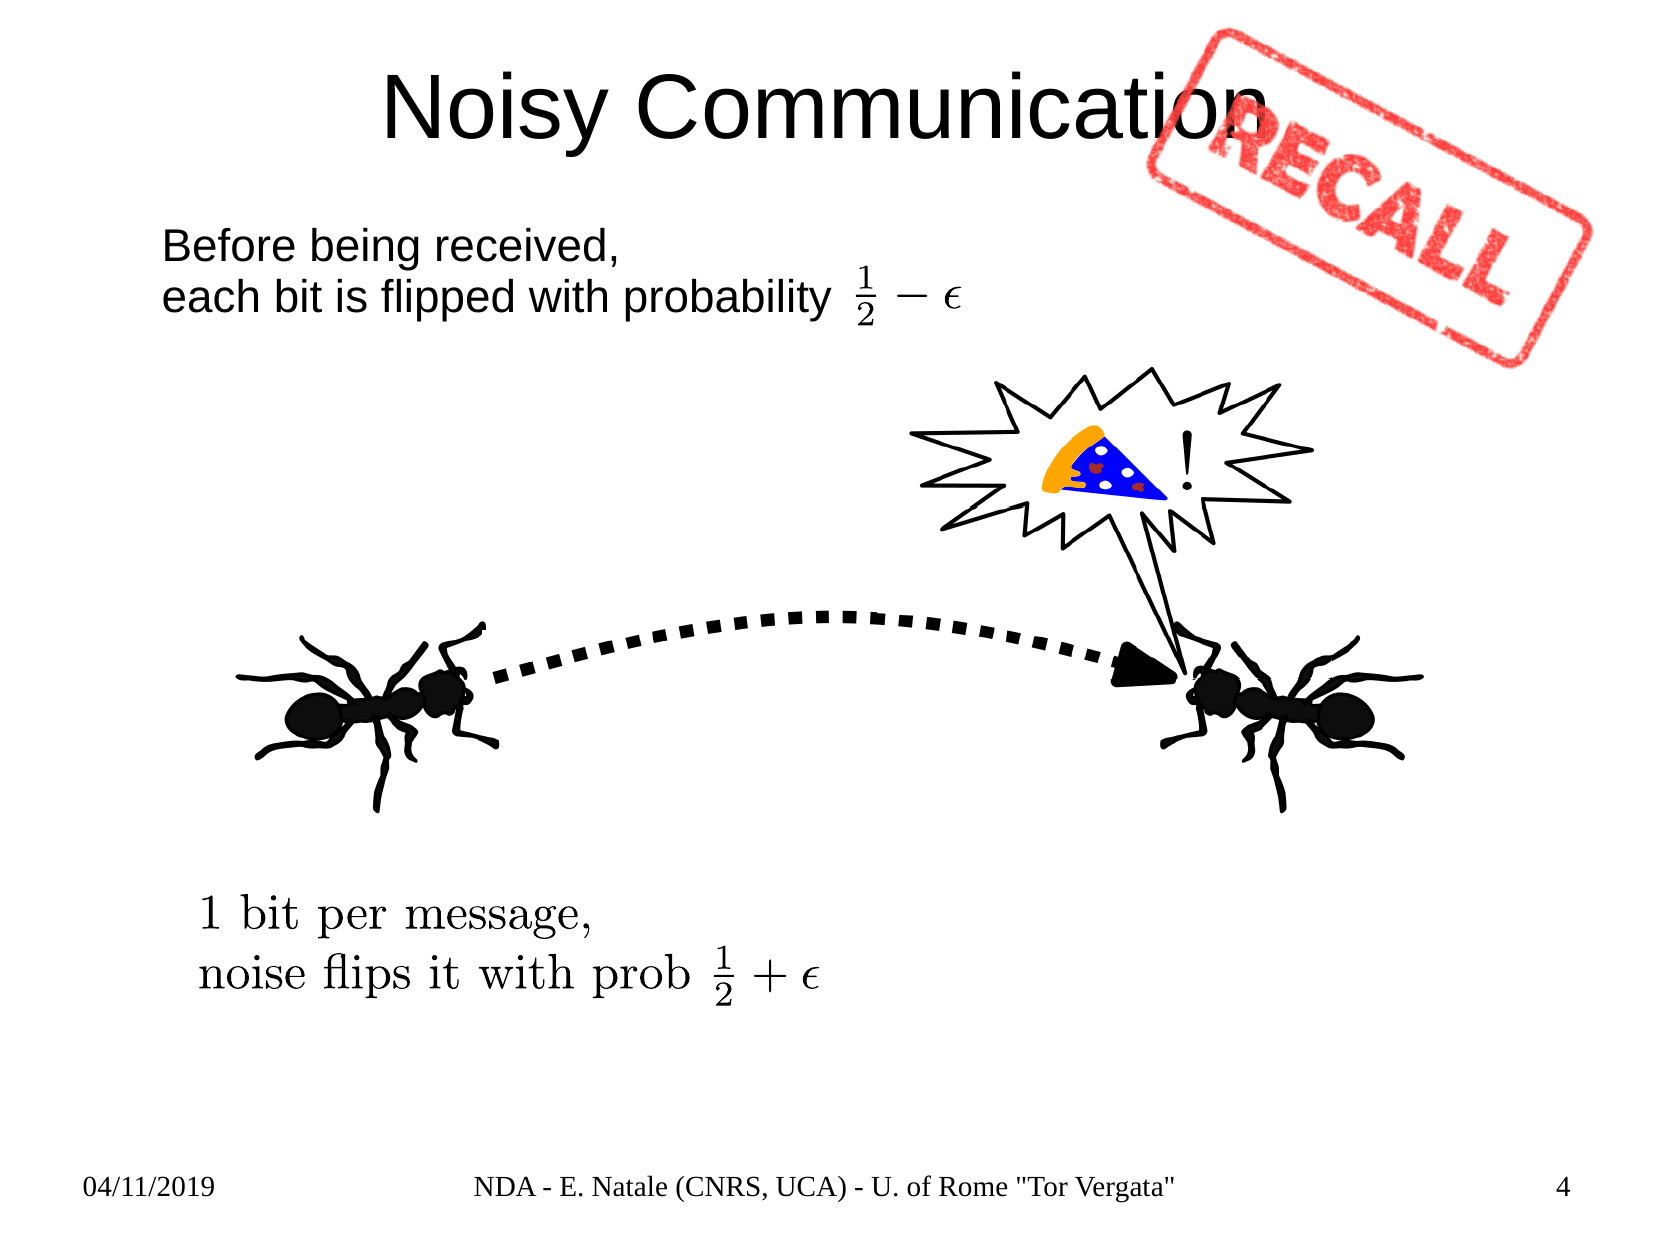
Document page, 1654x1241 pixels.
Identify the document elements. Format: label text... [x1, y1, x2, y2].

text_box [282, 335, 903, 677]
text_box [199, 649, 1007, 1006]
picture [217, 0, 1654, 835]
text_box Before being received, each bit is flipped with probability [146, 212, 1130, 330]
title Noisy Communication [82, 49, 956, 165]
